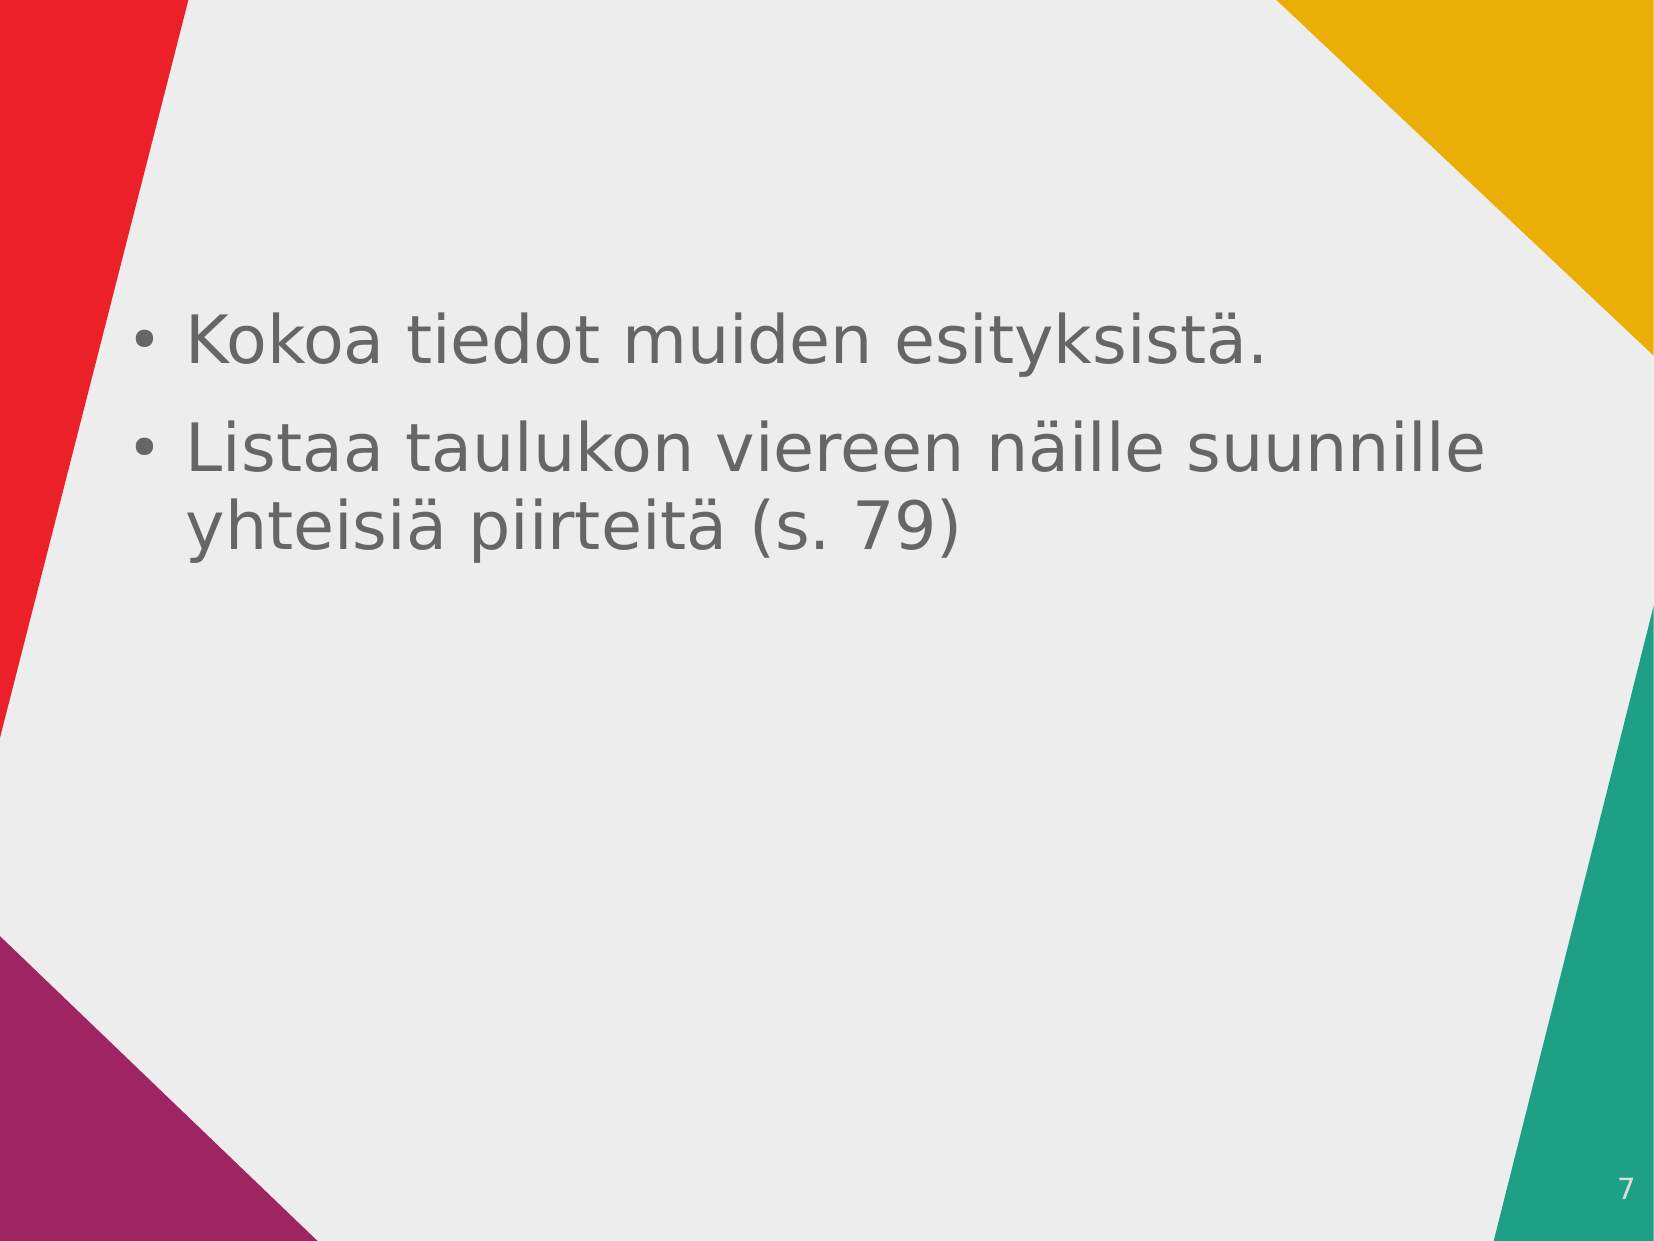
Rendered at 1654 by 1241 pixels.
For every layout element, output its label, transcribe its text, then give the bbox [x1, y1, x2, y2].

list Kokoa tiedot muiden esityksistä. Listaa taulukon viereen näille suunnille yhteisiä piirteitä (s. 79) [114, 302, 1539, 1033]
